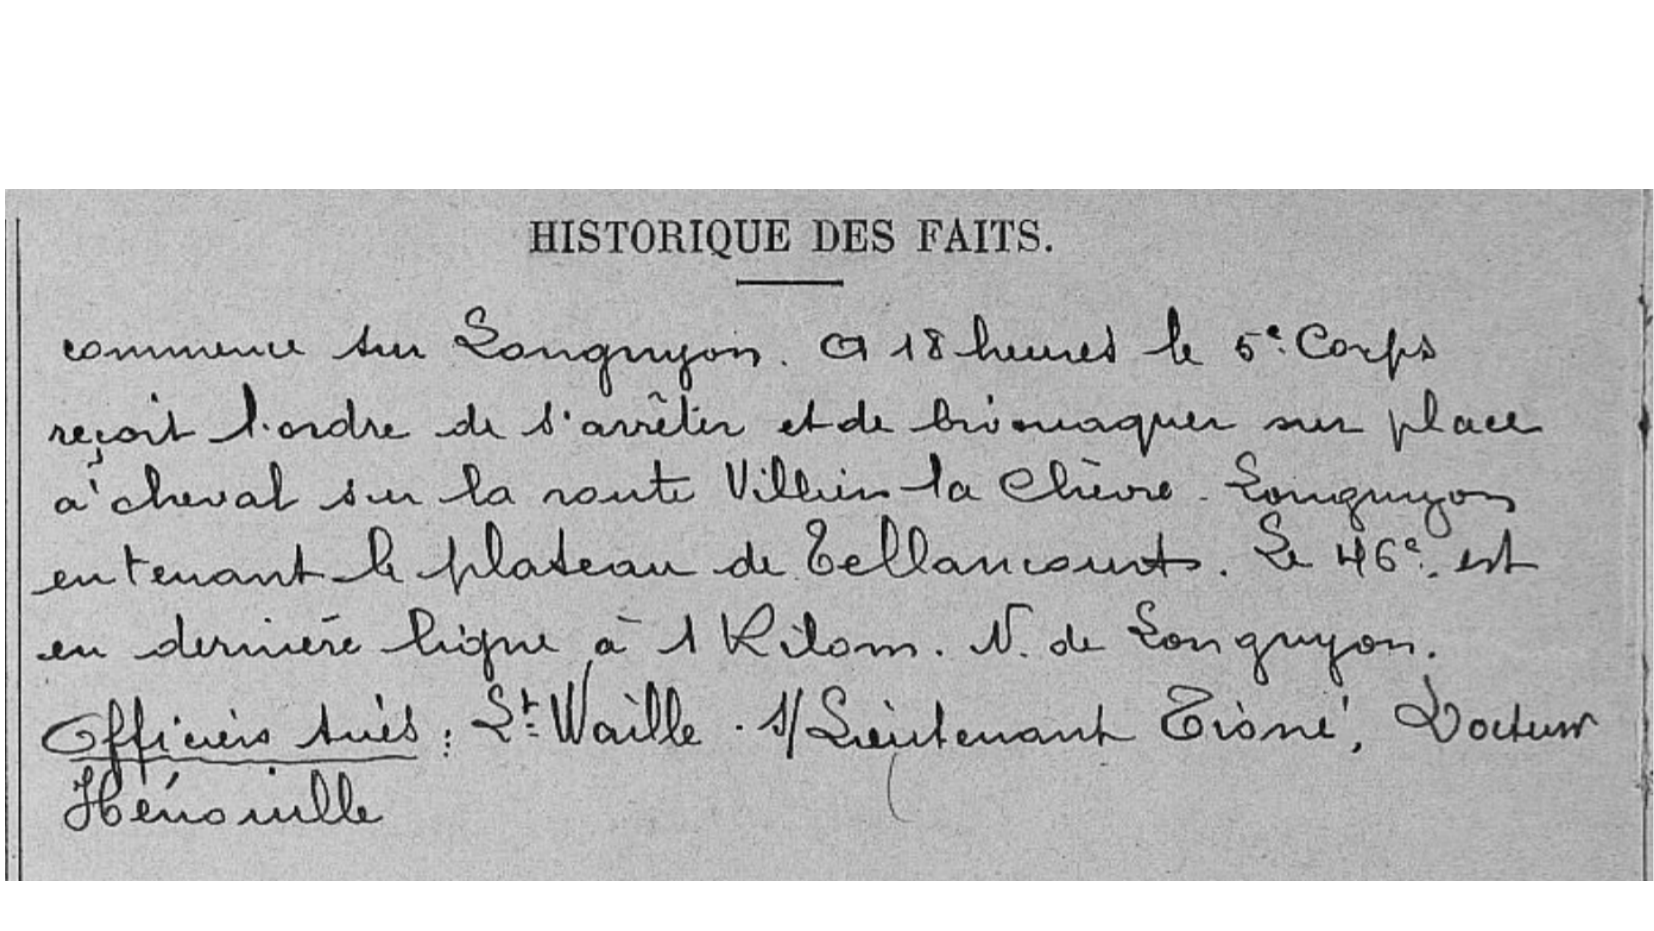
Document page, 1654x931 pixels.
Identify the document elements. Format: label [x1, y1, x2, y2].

picture [5, 189, 1654, 881]
